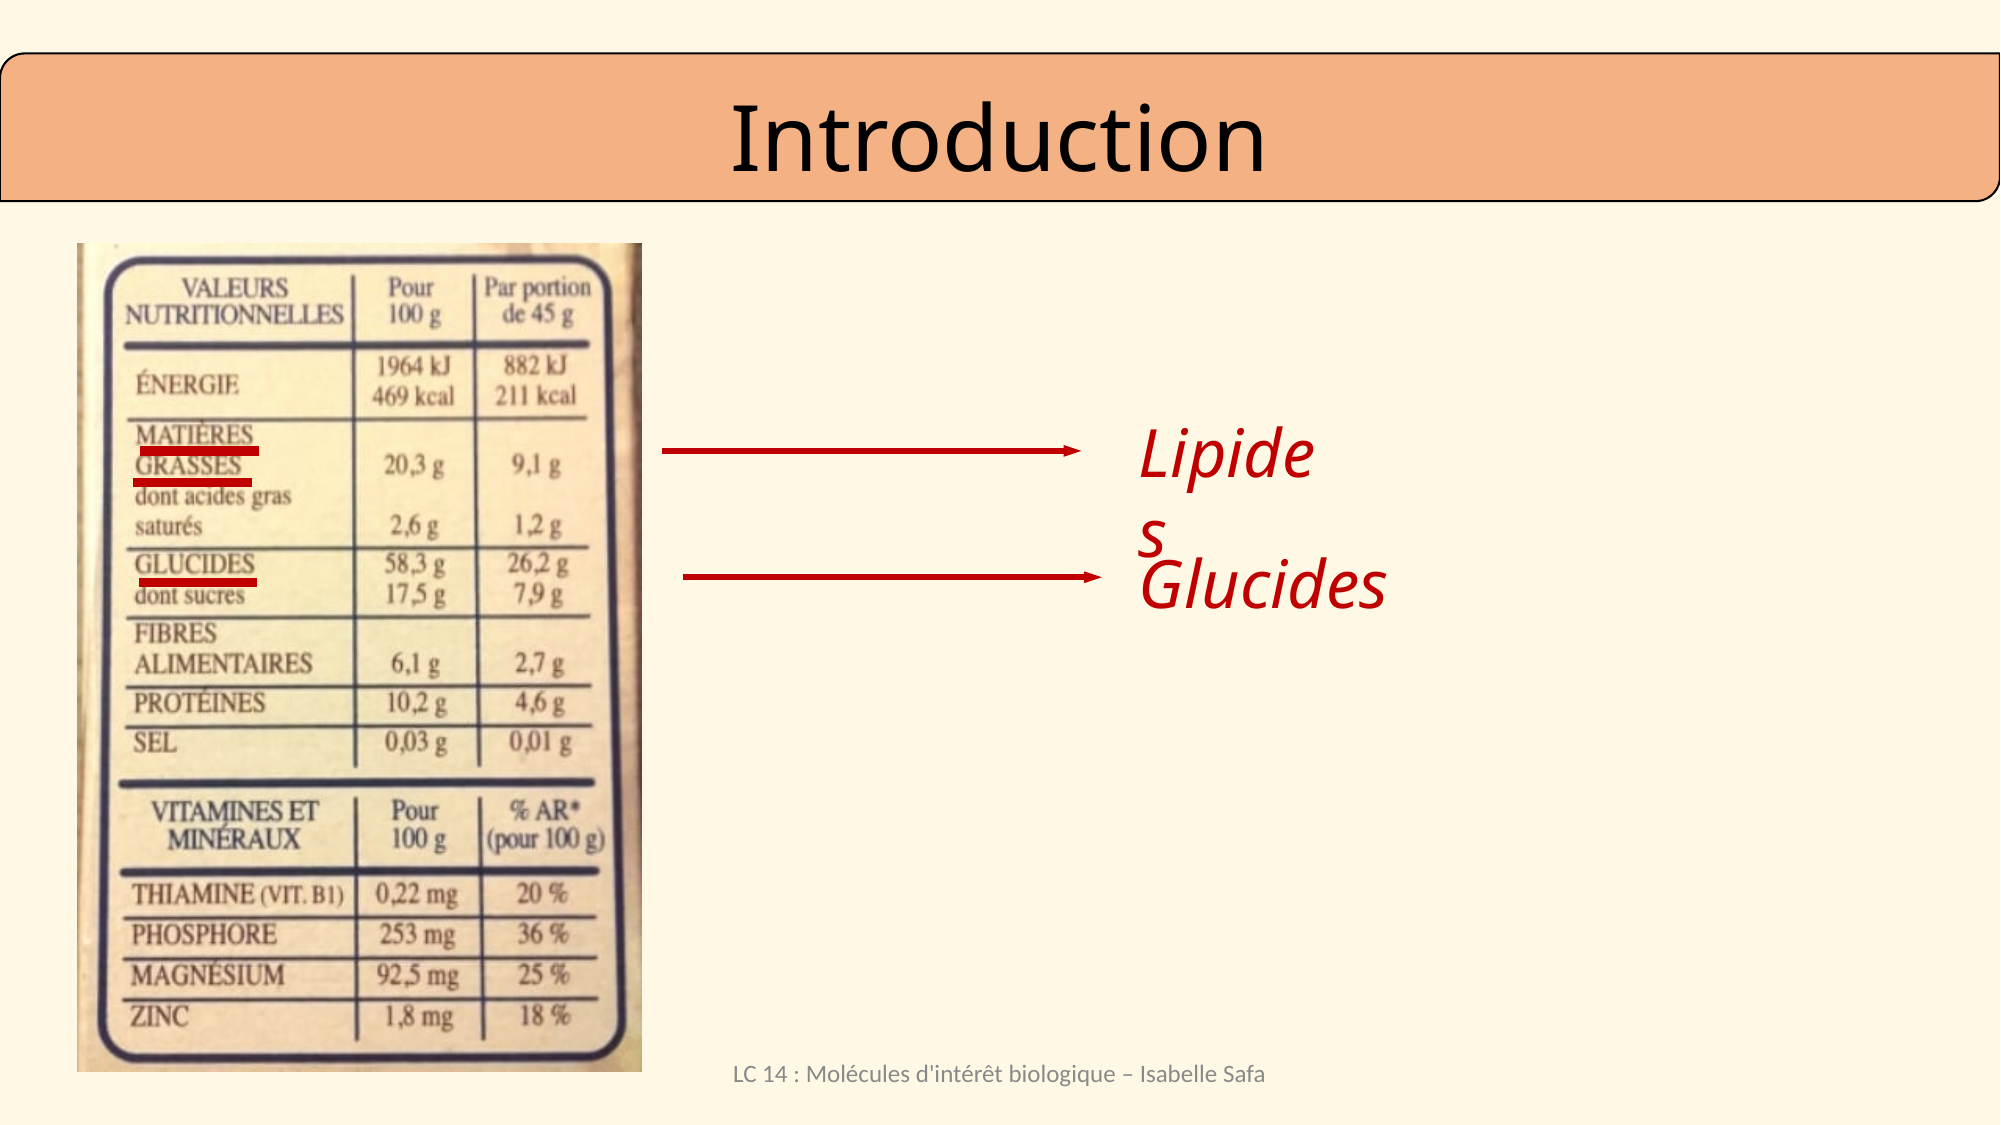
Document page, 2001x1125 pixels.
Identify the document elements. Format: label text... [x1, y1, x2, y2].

title Introduction [0, 32, 2000, 251]
text_box LC 14 : Molécules d'intérêt biologique – Isabelle Safa [662, 1042, 1338, 1103]
picture [77, 243, 642, 1072]
text_box Lipides [1123, 402, 1359, 499]
text_box Glucides [1123, 534, 1408, 631]
